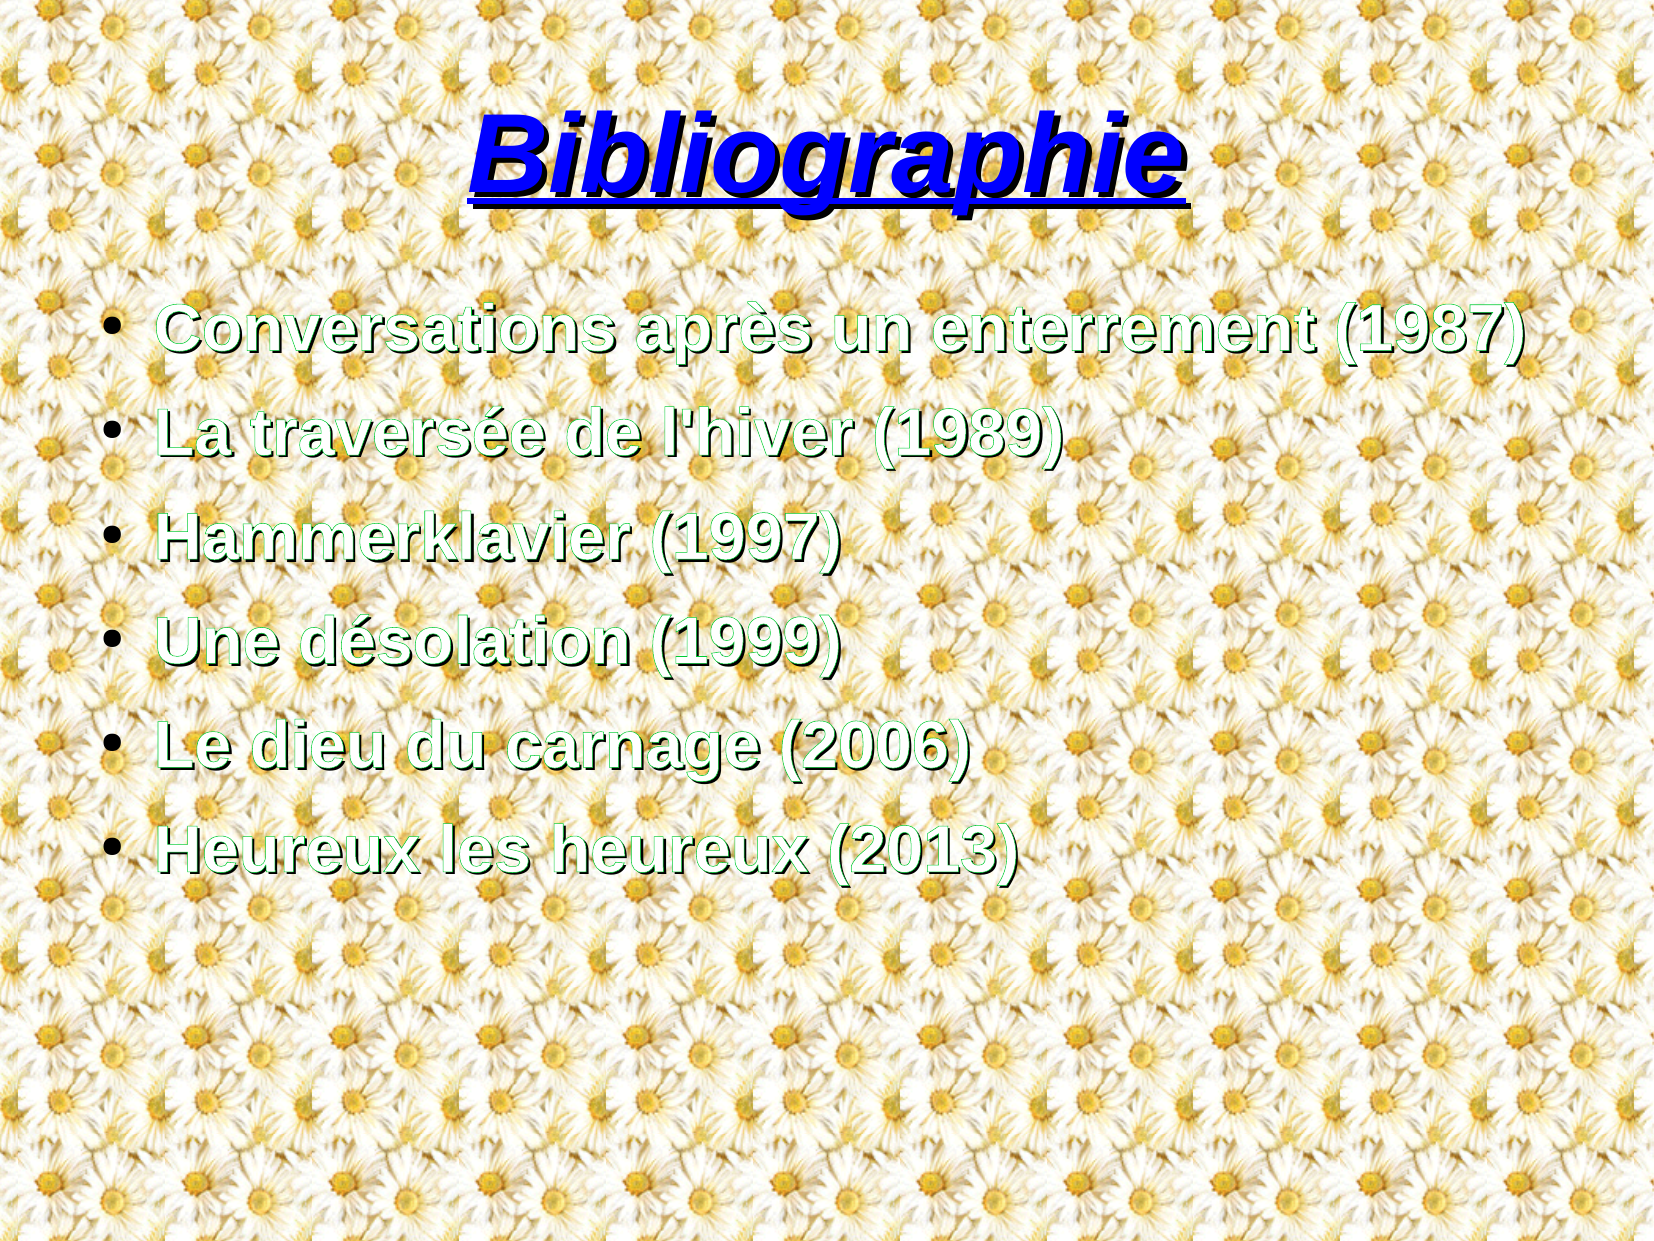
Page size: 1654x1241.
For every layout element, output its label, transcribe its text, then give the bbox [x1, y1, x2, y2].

title Bibliographie [82, 49, 1571, 257]
picture [0, 0, 1654, 1241]
list Conversations après un enterrement (1987) La traversée de l'hiver (1989) Hammerklavier (1997) Une désolation (1999) Le dieu du carnage (2006) Heureux les heureux (2013) [82, 290, 1571, 1109]
